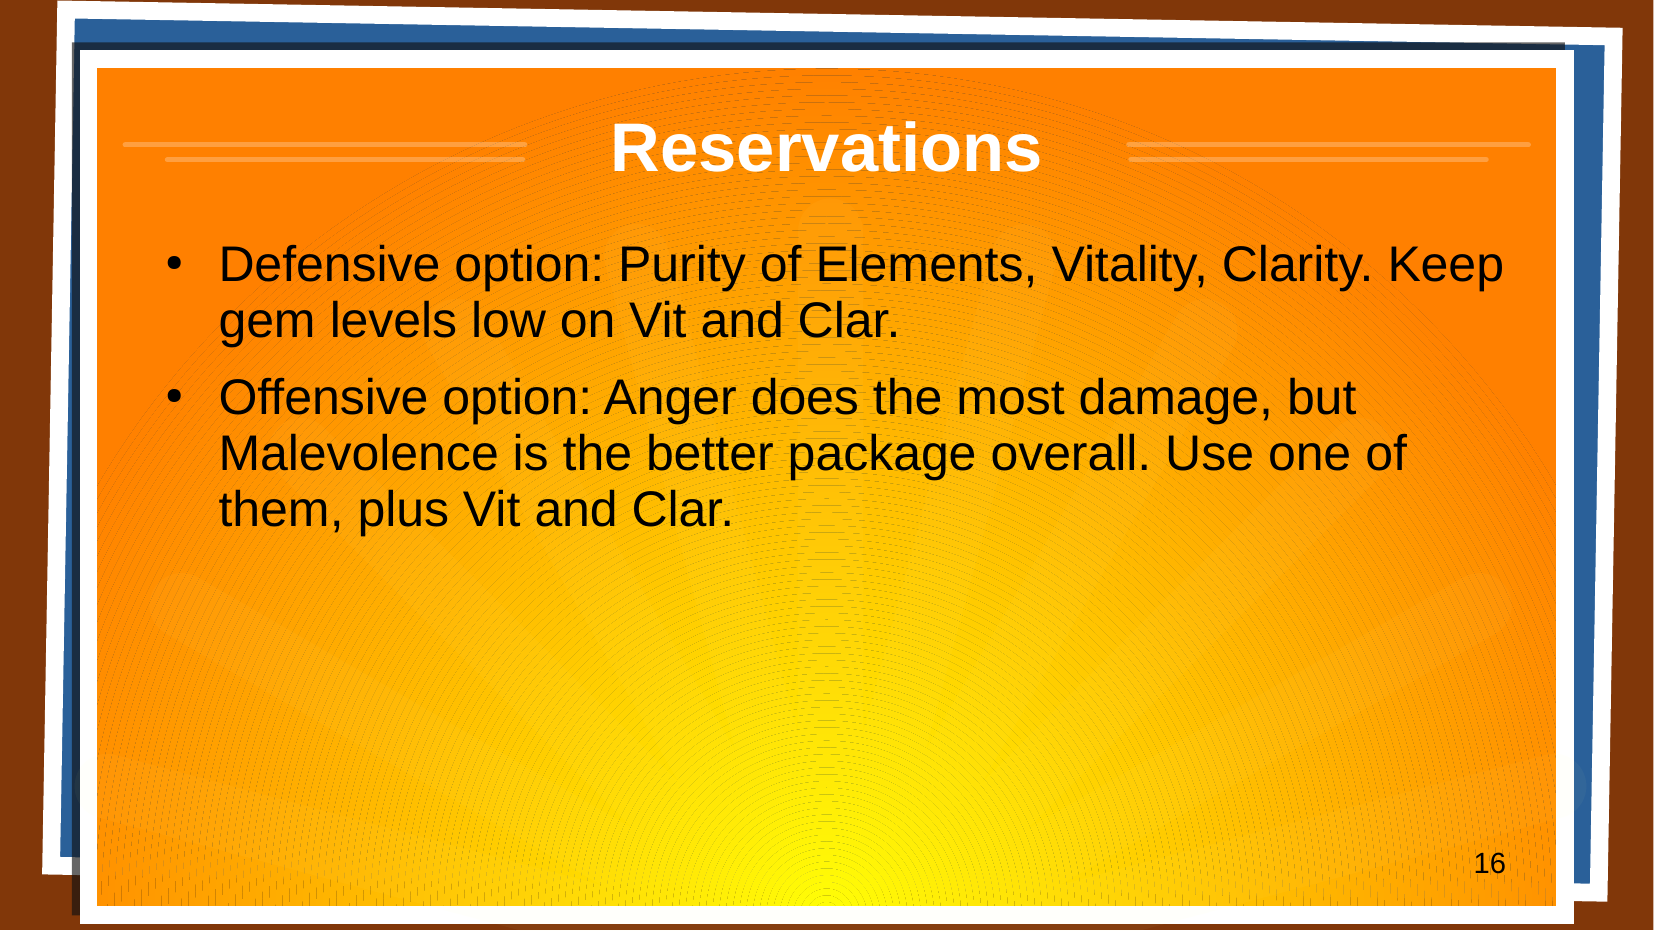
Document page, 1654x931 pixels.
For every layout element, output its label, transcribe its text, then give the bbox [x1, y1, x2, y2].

list Defensive option: Purity of Elements, Vitality, Clarity. Keep gem levels low on Vit and Clar. Offensive option: Anger does the most damage, but Malevolence is the better package overall. Use one of them, plus Vit and Clar. [147, 236, 1506, 827]
title Reservations [531, 73, 1123, 222]
